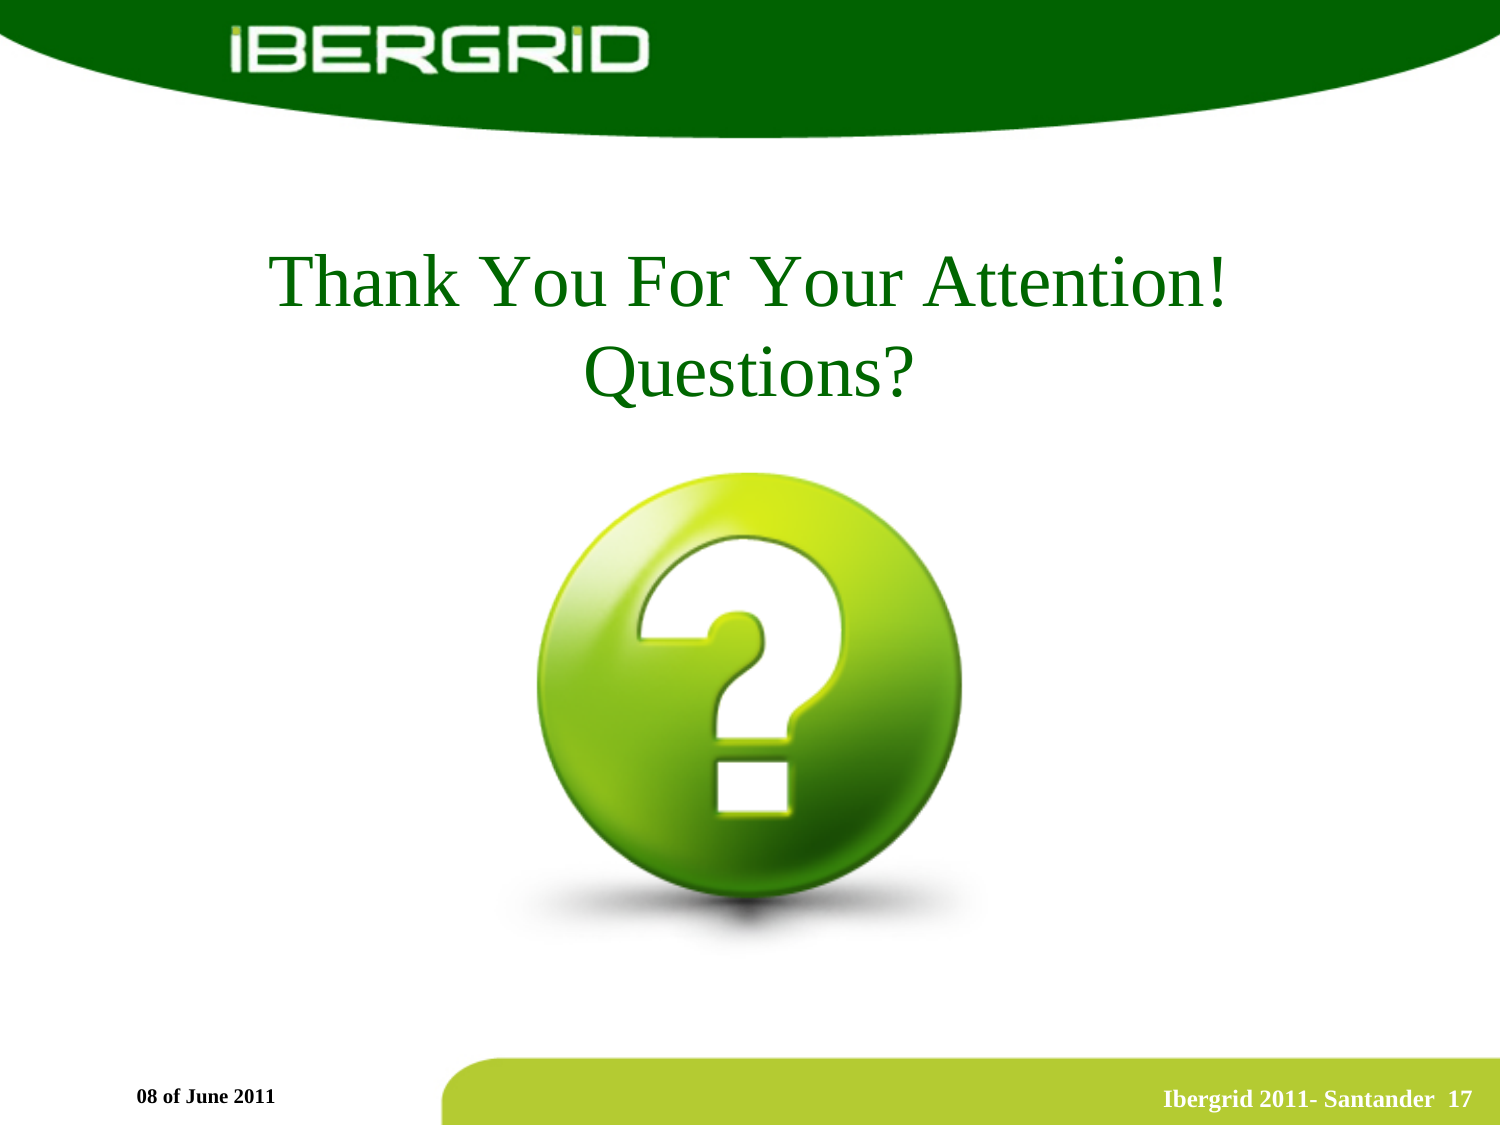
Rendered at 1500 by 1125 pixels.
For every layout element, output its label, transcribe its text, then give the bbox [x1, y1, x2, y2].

picture [0, 0, 1500, 1125]
text_box 08 of June 2011 [49, 1074, 363, 1113]
text_box Ibergrid 2011- Santander <number> [1125, 1074, 1488, 1125]
text_box Thank You For Your Attention! Questions? [112, 172, 1388, 650]
